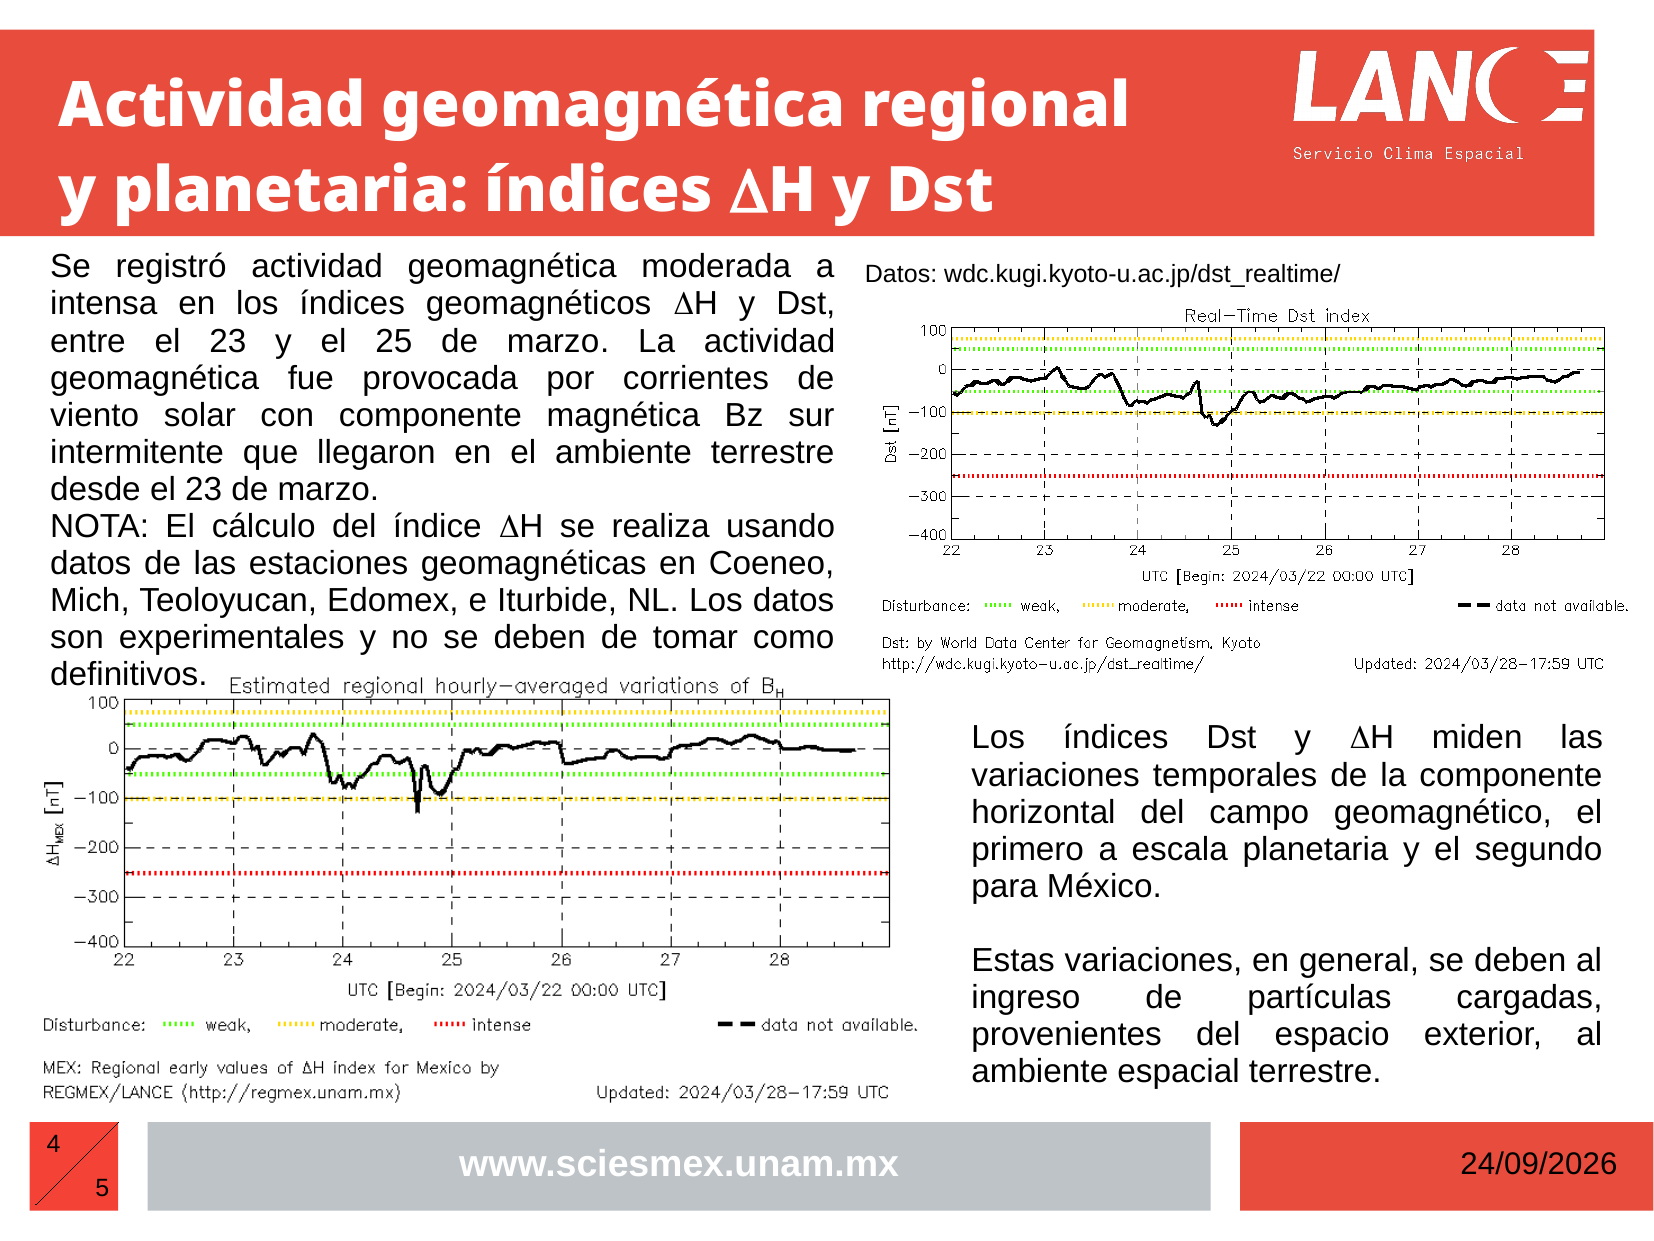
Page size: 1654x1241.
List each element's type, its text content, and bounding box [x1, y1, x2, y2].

text_box www.sciesmex.unam.mx [153, 1122, 1205, 1205]
text_box Se registró actividad geomagnética moderada a intensa en los índices geomagnéticos DH y Dst, entre el 23 y el 25 de marzo. La actividad geomagnética fue provocada por corrientes de viento solar con componente magnética Bz sur intermitente que llegaron en el ambiente terrestre desde el 23 de marzo. NOTA: El cálculo del índice DH se realiza usando datos de las estaciones geomagnéticas en Coeneo, Mich, Teoloyucan, Edomex, e Iturbide, NL. Los datos son experimentales y no se deben de tomar como definitivos. [35, 240, 851, 768]
picture [34, 289, 1642, 1105]
text_box 5 [35, 1151, 125, 1209]
text_box Los índices Dst y DH miden las variaciones temporales de la componente horizontal del campo geomagnético, el primero a escala planetaria y el segundo para México. Estas variaciones, en general, se deben al ingreso de partículas cargadas, provenientes del espacio exterior, al ambiente espacial terrestre. [956, 711, 1619, 1097]
text_box Datos: wdc.kugi.kyoto-u.ac.jp/dst_realtime/ [851, 252, 1371, 296]
title Actividad geomagnética regional y planetaria: índices DH y Dst [59, 59, 1312, 207]
picture [1293, 47, 1589, 162]
text_box <número> [31, 1122, 176, 1170]
text_box 28/03/2024 [1424, 1122, 1654, 1205]
